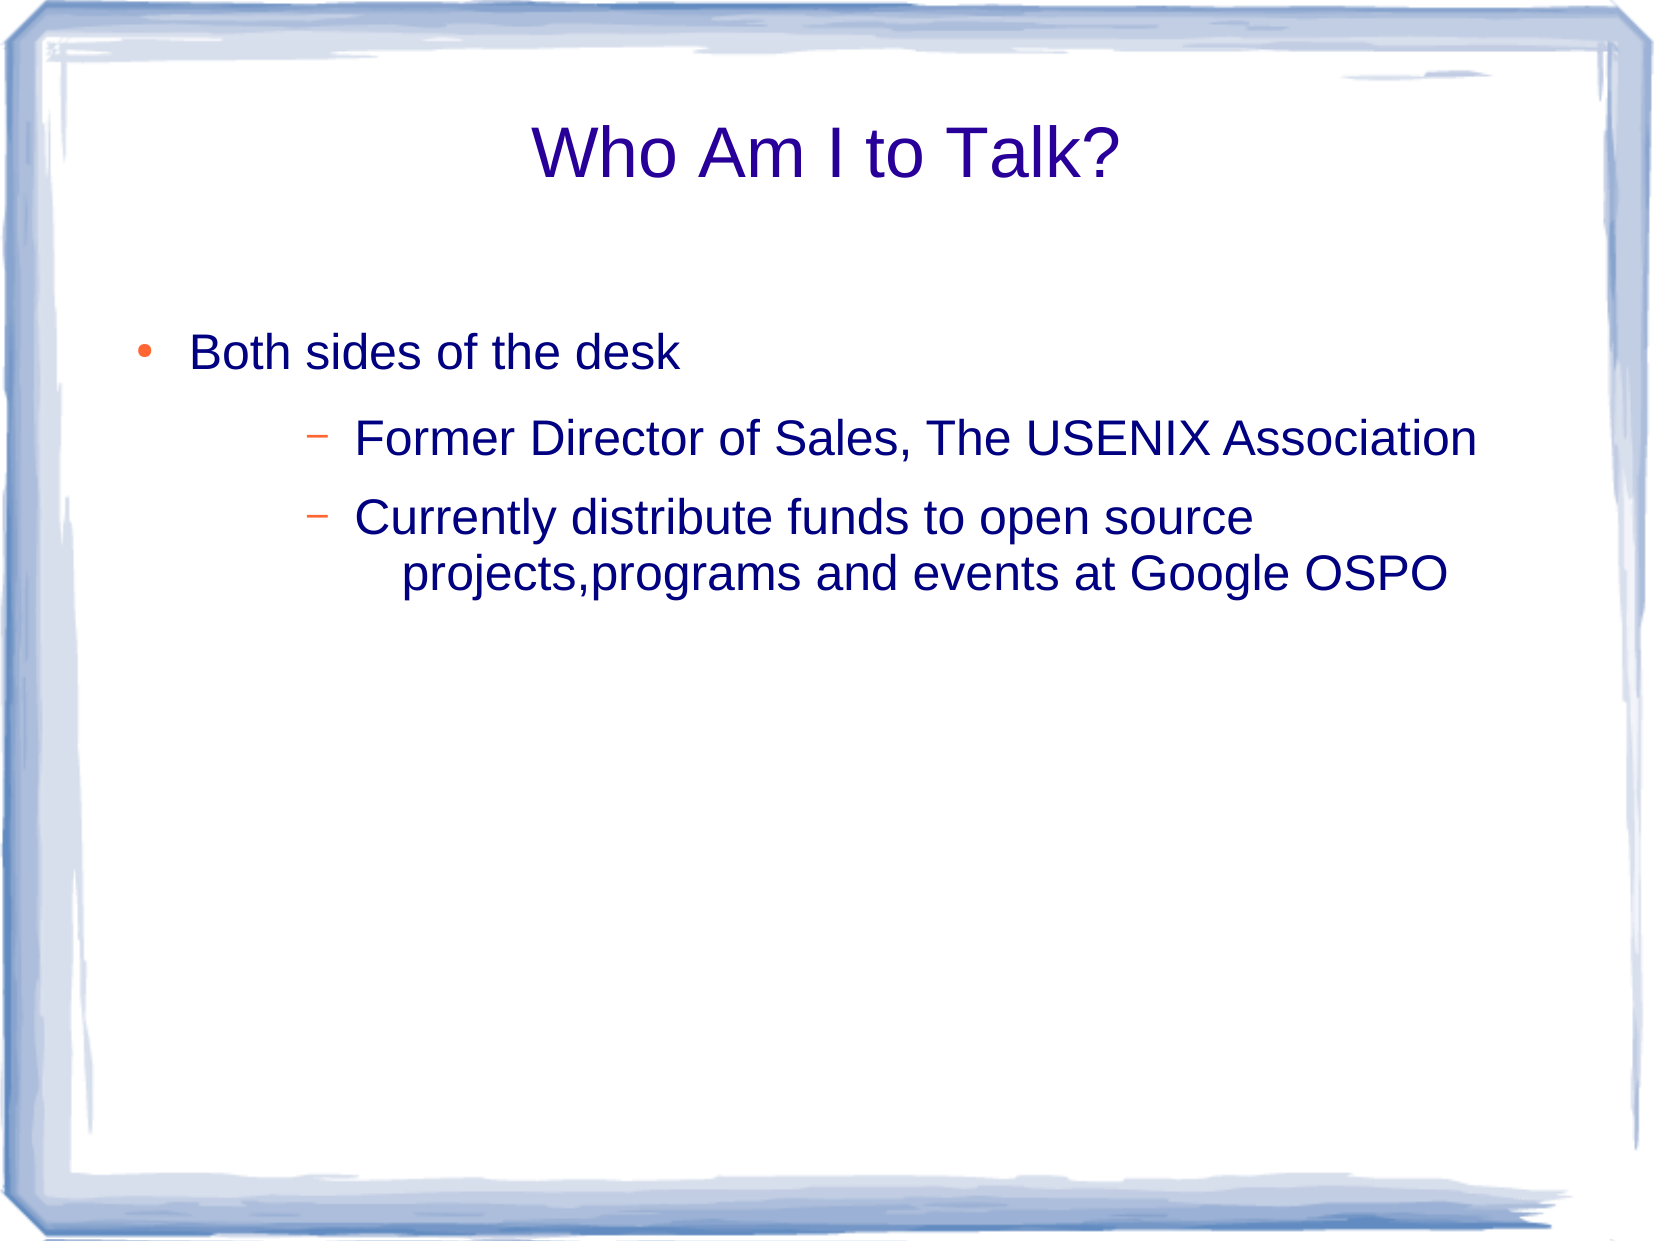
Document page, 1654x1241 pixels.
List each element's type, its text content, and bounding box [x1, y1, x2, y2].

picture [0, 0, 1654, 1241]
list Both sides of the desk Former Director of Sales, The USENIX Association Currently distribute funds to open source projects,programs and events at Google OSPO [118, 324, 1571, 1004]
title Who Am I to Talk? [82, 49, 1571, 257]
